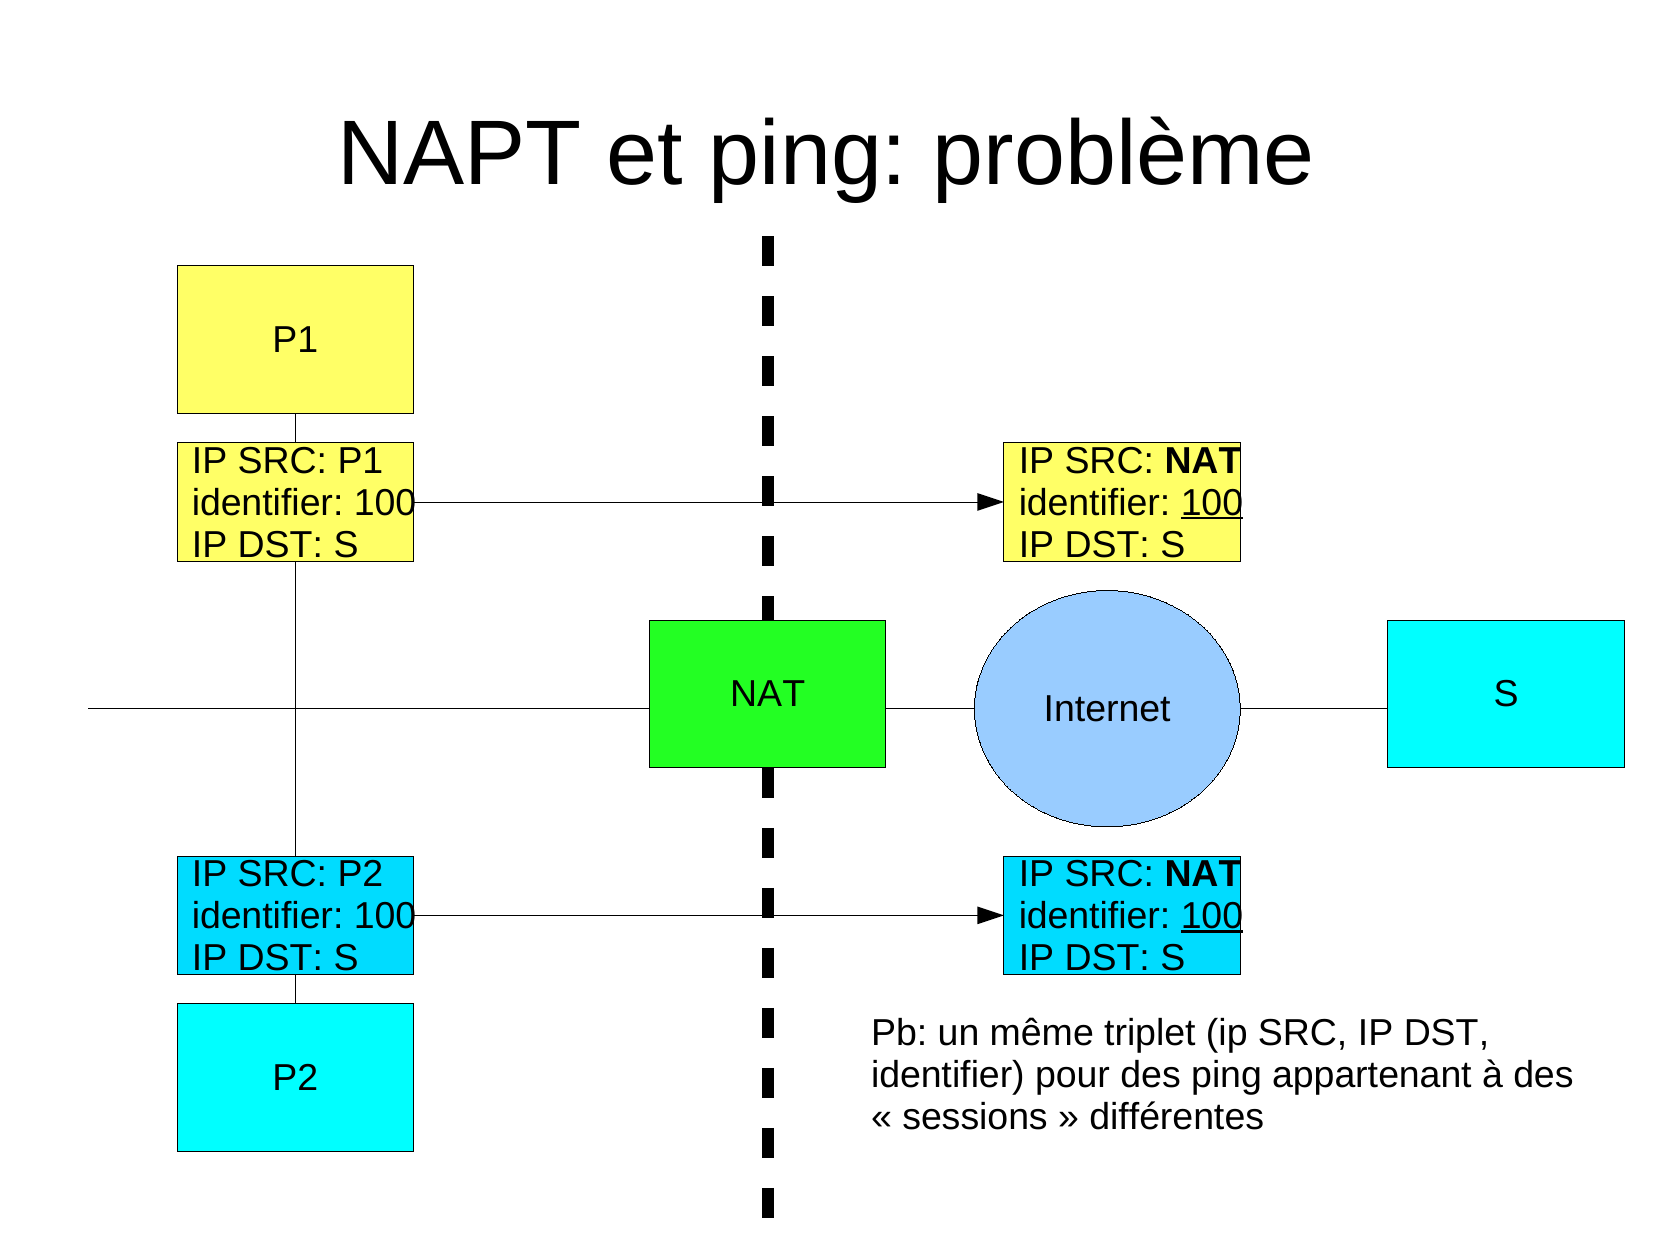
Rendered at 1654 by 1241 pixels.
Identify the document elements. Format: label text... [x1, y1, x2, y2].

text_box IP SRC: P1 identifier: 100 IP DST: S [177, 442, 414, 562]
text_box Internet [974, 590, 1241, 827]
text_box P2 [177, 1003, 414, 1152]
text_box Pb: un même triplet (ip SRC, IP DST, identifier) pour des ping appartenant à des « sessions » différentes [856, 1003, 1625, 1159]
text_box NAT [649, 620, 886, 768]
text_box IP SRC: NAT identifier: 100 IP DST: S [1003, 856, 1241, 975]
text_box P1 [177, 265, 414, 414]
title NAPT et ping: problème [82, 49, 1571, 257]
text_box IP SRC: NAT identifier: 100 IP DST: S [1003, 442, 1241, 562]
text_box S [1387, 620, 1625, 768]
text_box IP SRC: P2 identifier: 100 IP DST: S [177, 856, 414, 975]
